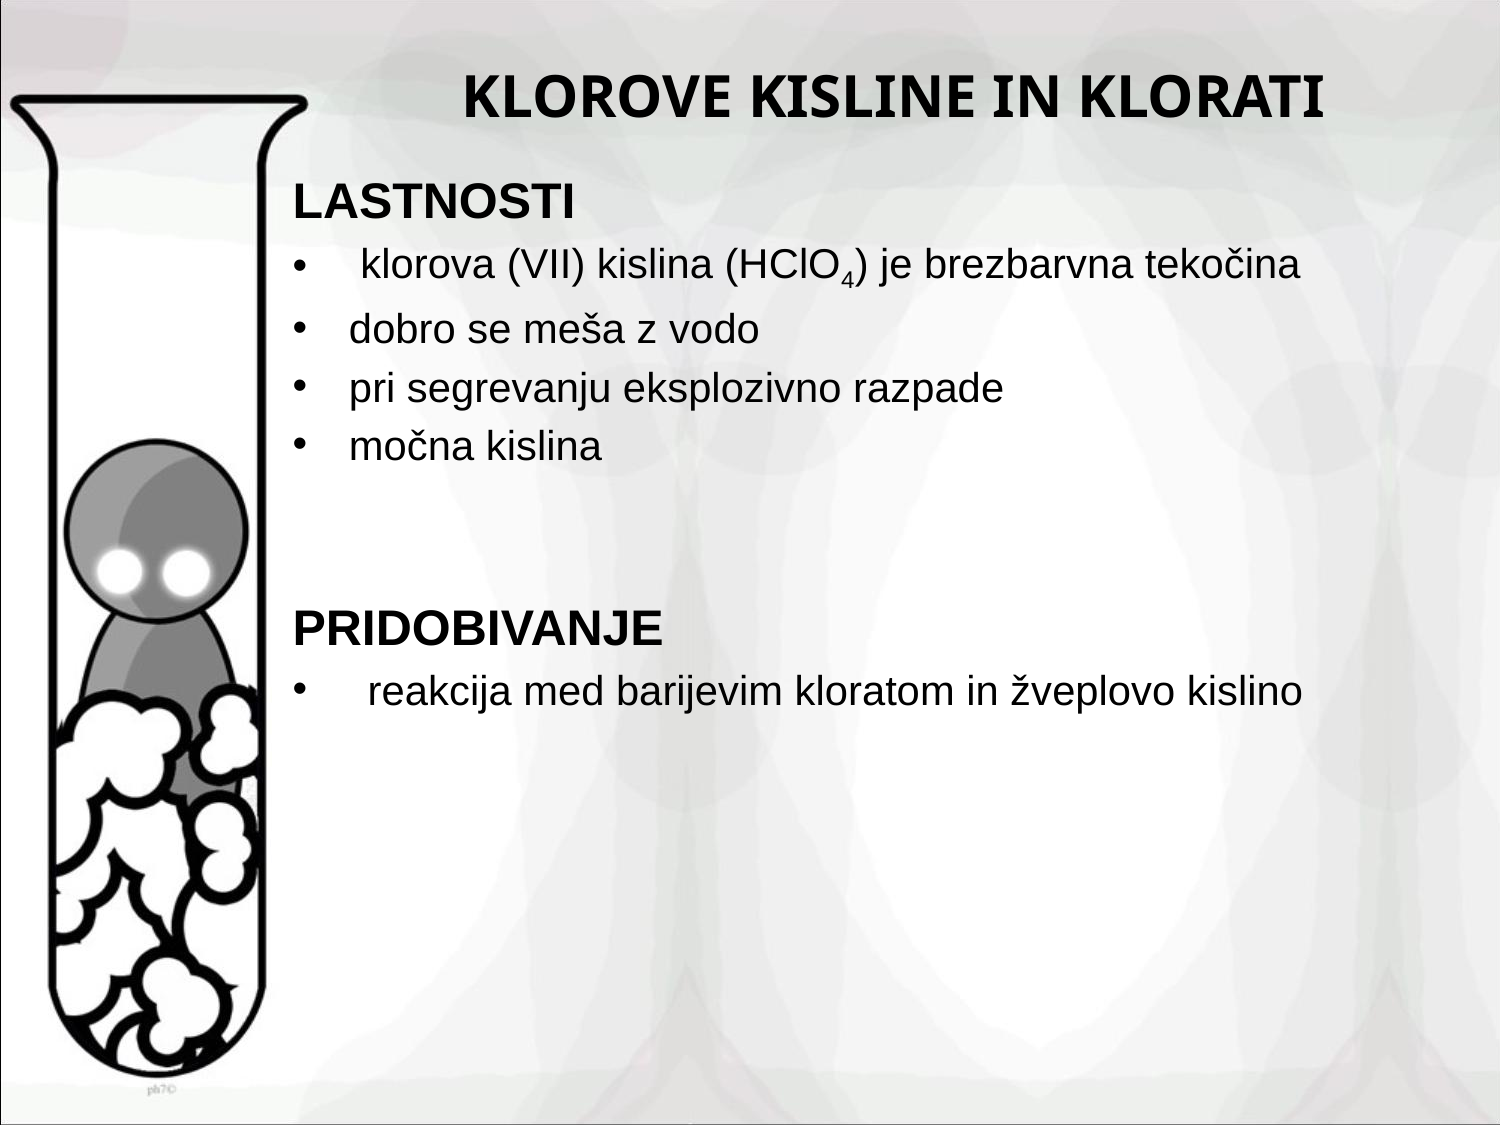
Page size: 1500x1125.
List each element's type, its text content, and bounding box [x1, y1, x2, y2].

list LASTNOSTI klorova (VII) kislina (HClO4) je brezbarvna tekočina dobro se meša z vodo pri segrevanju eksplozivno razpade močna kislina PRIDOBIVANJE reakcija med barijevim kloratom in žveplovo kislino [277, 160, 1500, 982]
title KLOROVE KISLINE IN KLORATI [218, 0, 1500, 188]
picture [0, 0, 1500, 1125]
